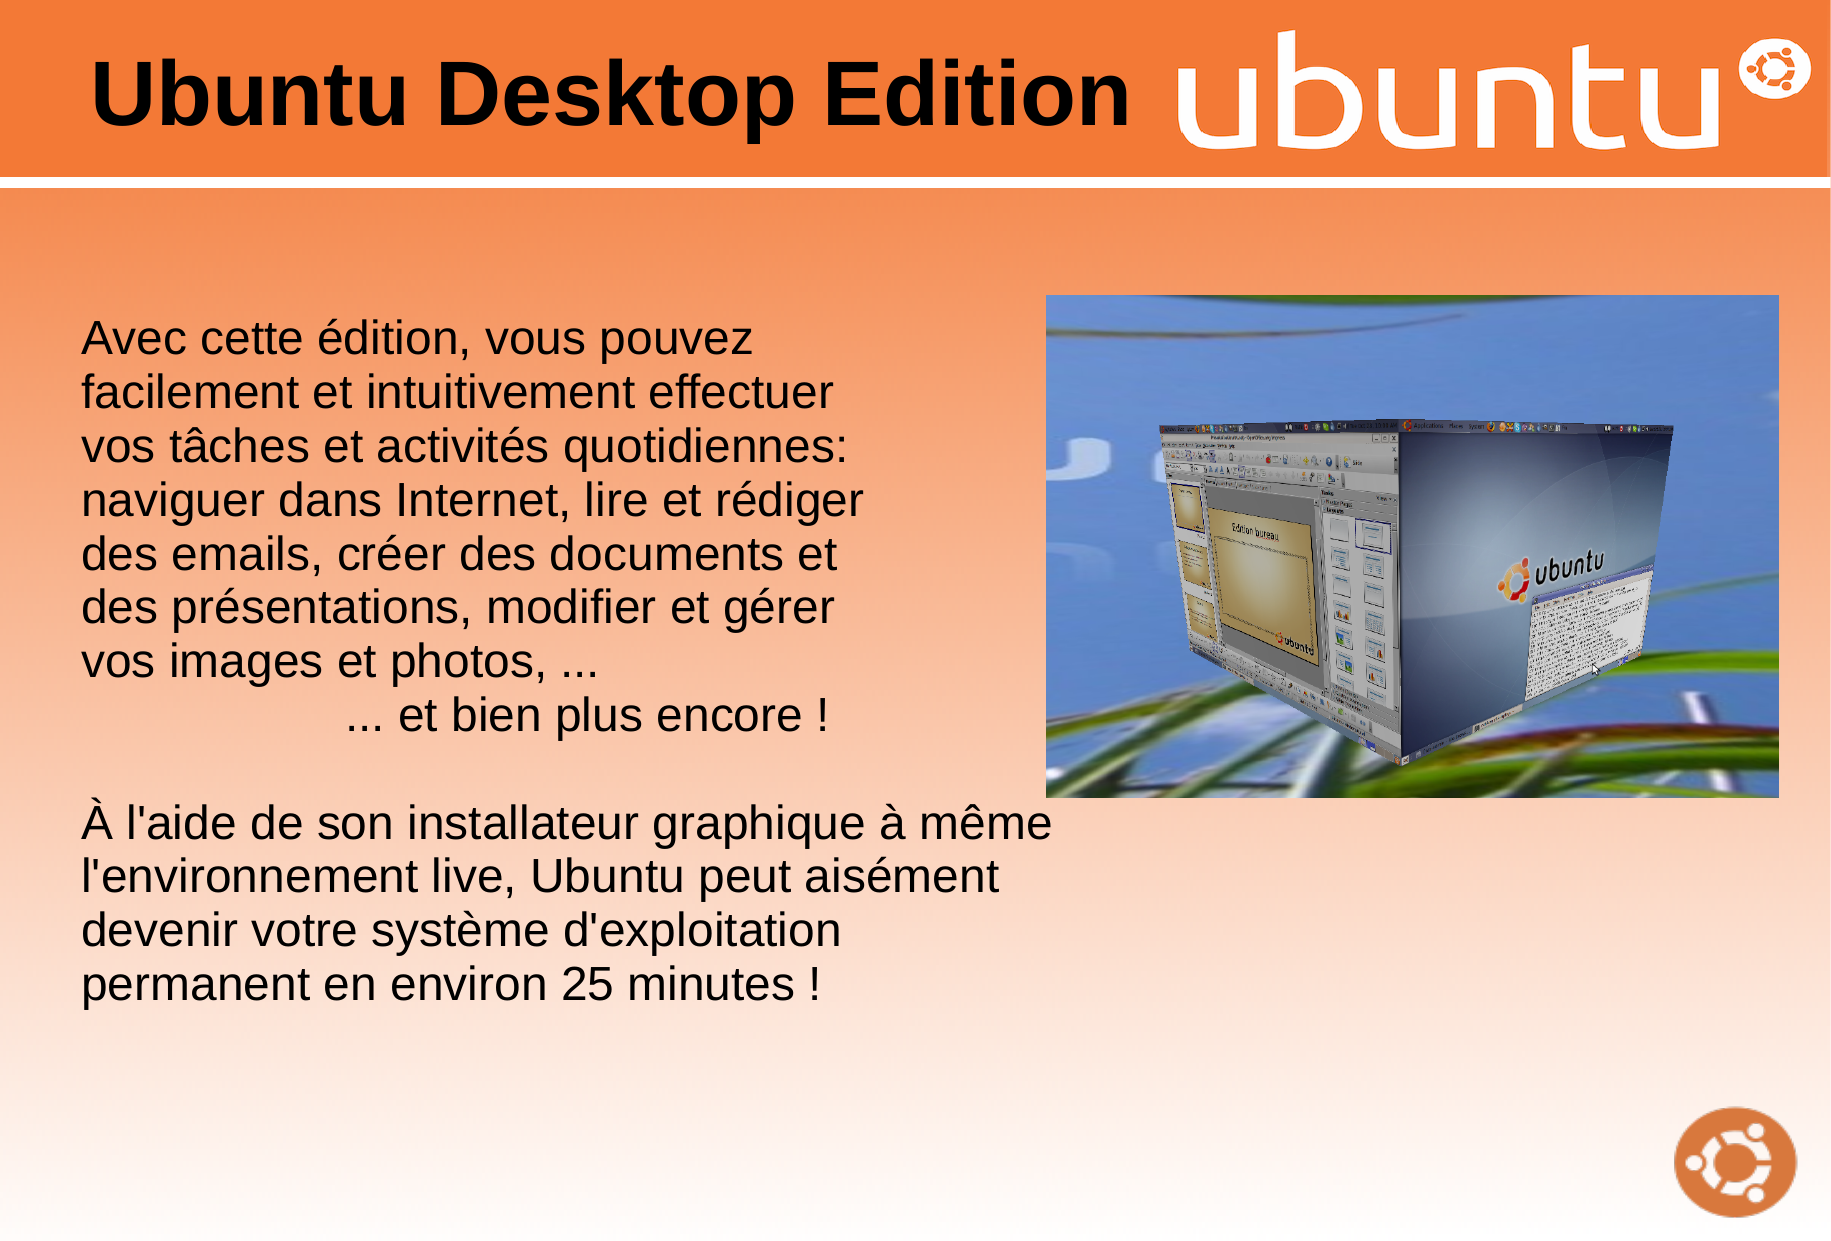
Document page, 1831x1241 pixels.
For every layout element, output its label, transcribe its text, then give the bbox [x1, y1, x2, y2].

subtitle Avec cette édition, vous pouvez facilement et intuitivement effectuer vos tâches et activités quotidiennes: naviguer dans Internet, lire et rédiger des emails, créer des documents et des présentations, modifier et gérer vos images et photos, ... ... et bien plus encore ! À l'aide de son installateur graphique à même l'environnement live, Ubuntu peut aisément devenir votre système d'exploitation permanent en environ 25 minutes ! [81, 259, 1074, 1063]
picture [0, 0, 1831, 1241]
title Ubuntu Desktop Edition [39, 42, 1185, 146]
